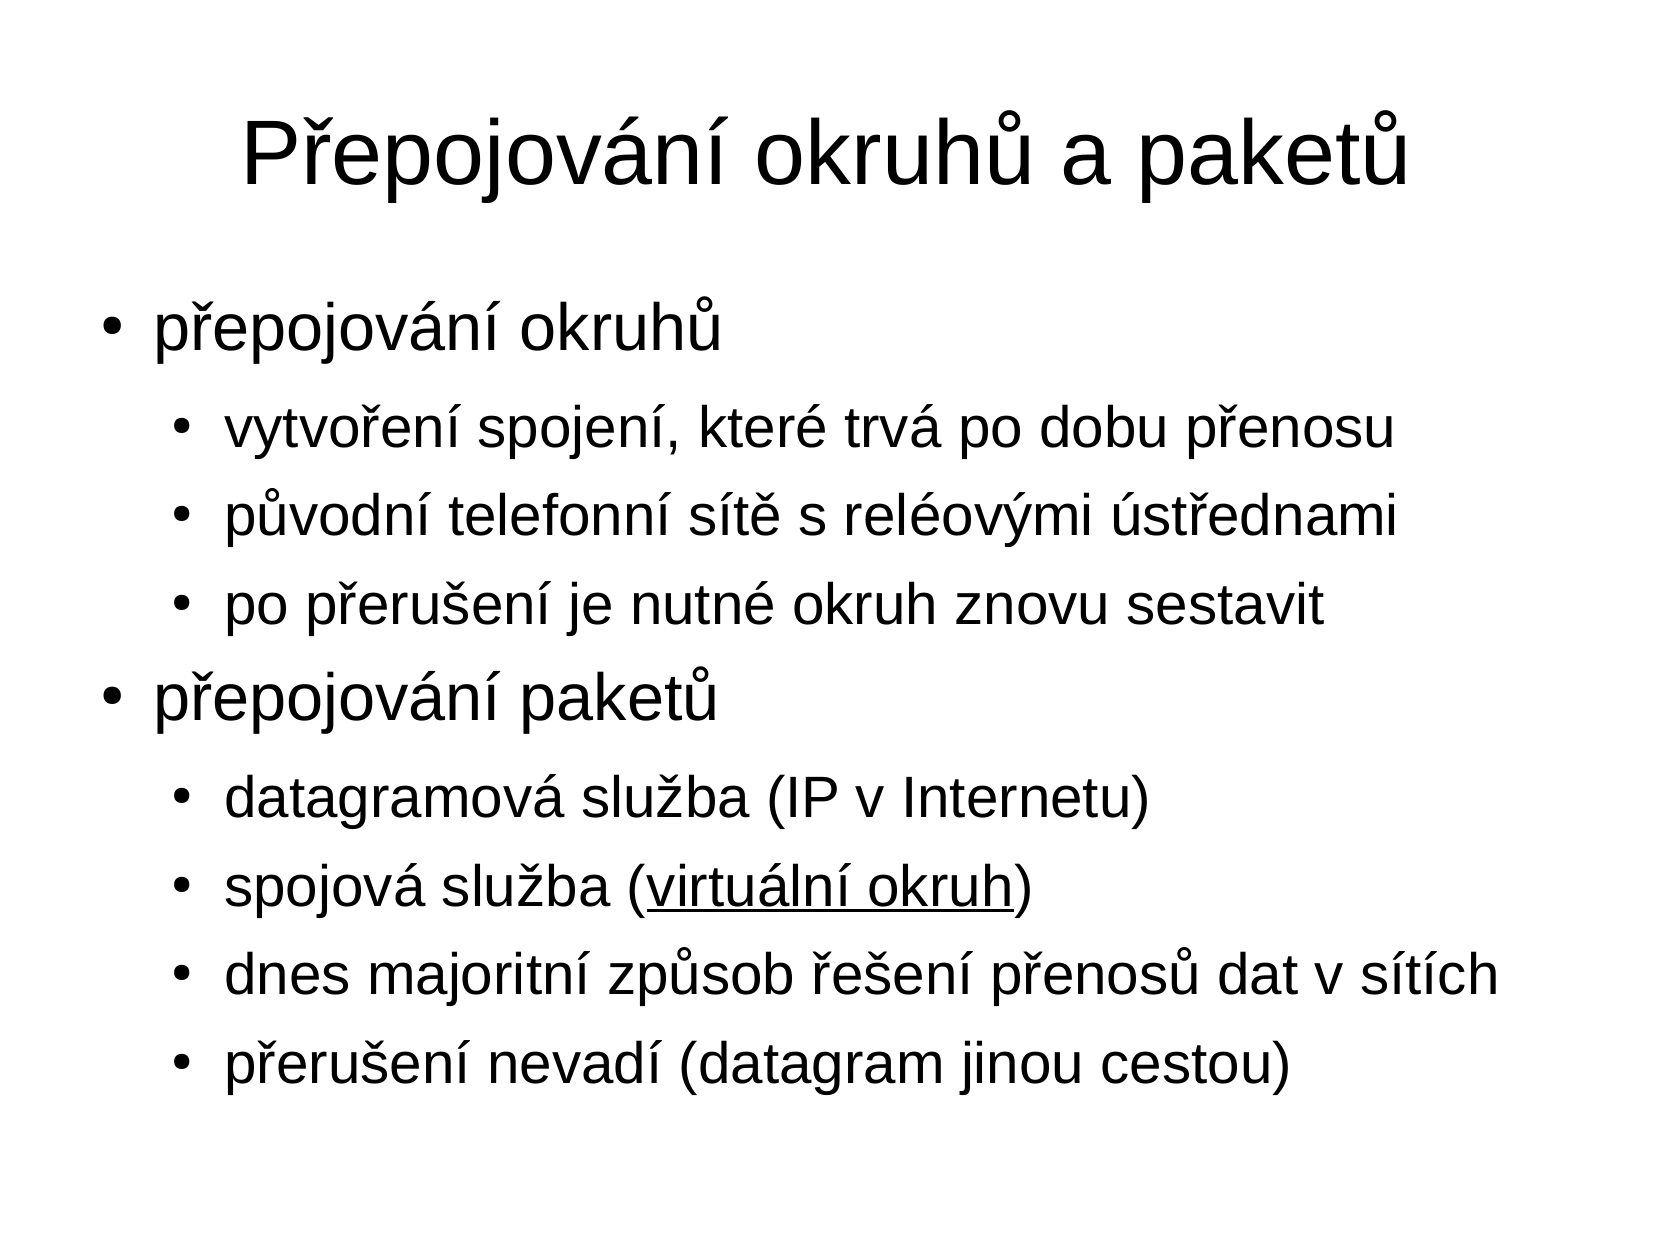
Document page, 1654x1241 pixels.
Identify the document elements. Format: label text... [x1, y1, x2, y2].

list přepojování okruhů vytvoření spojení, které trvá po dobu přenosu původní telefonní sítě s reléovými ústřednami po přerušení je nutné okruh znovu sestavit přepojování paketů datagramová služba (IP v Internetu) spojová služba (virtuální okruh) dnes majoritní způsob řešení přenosů dat v sítích přerušení nevadí (datagram jinou cestou) [82, 290, 1571, 1109]
title Přepojování okruhů a paketů [82, 49, 1571, 257]
